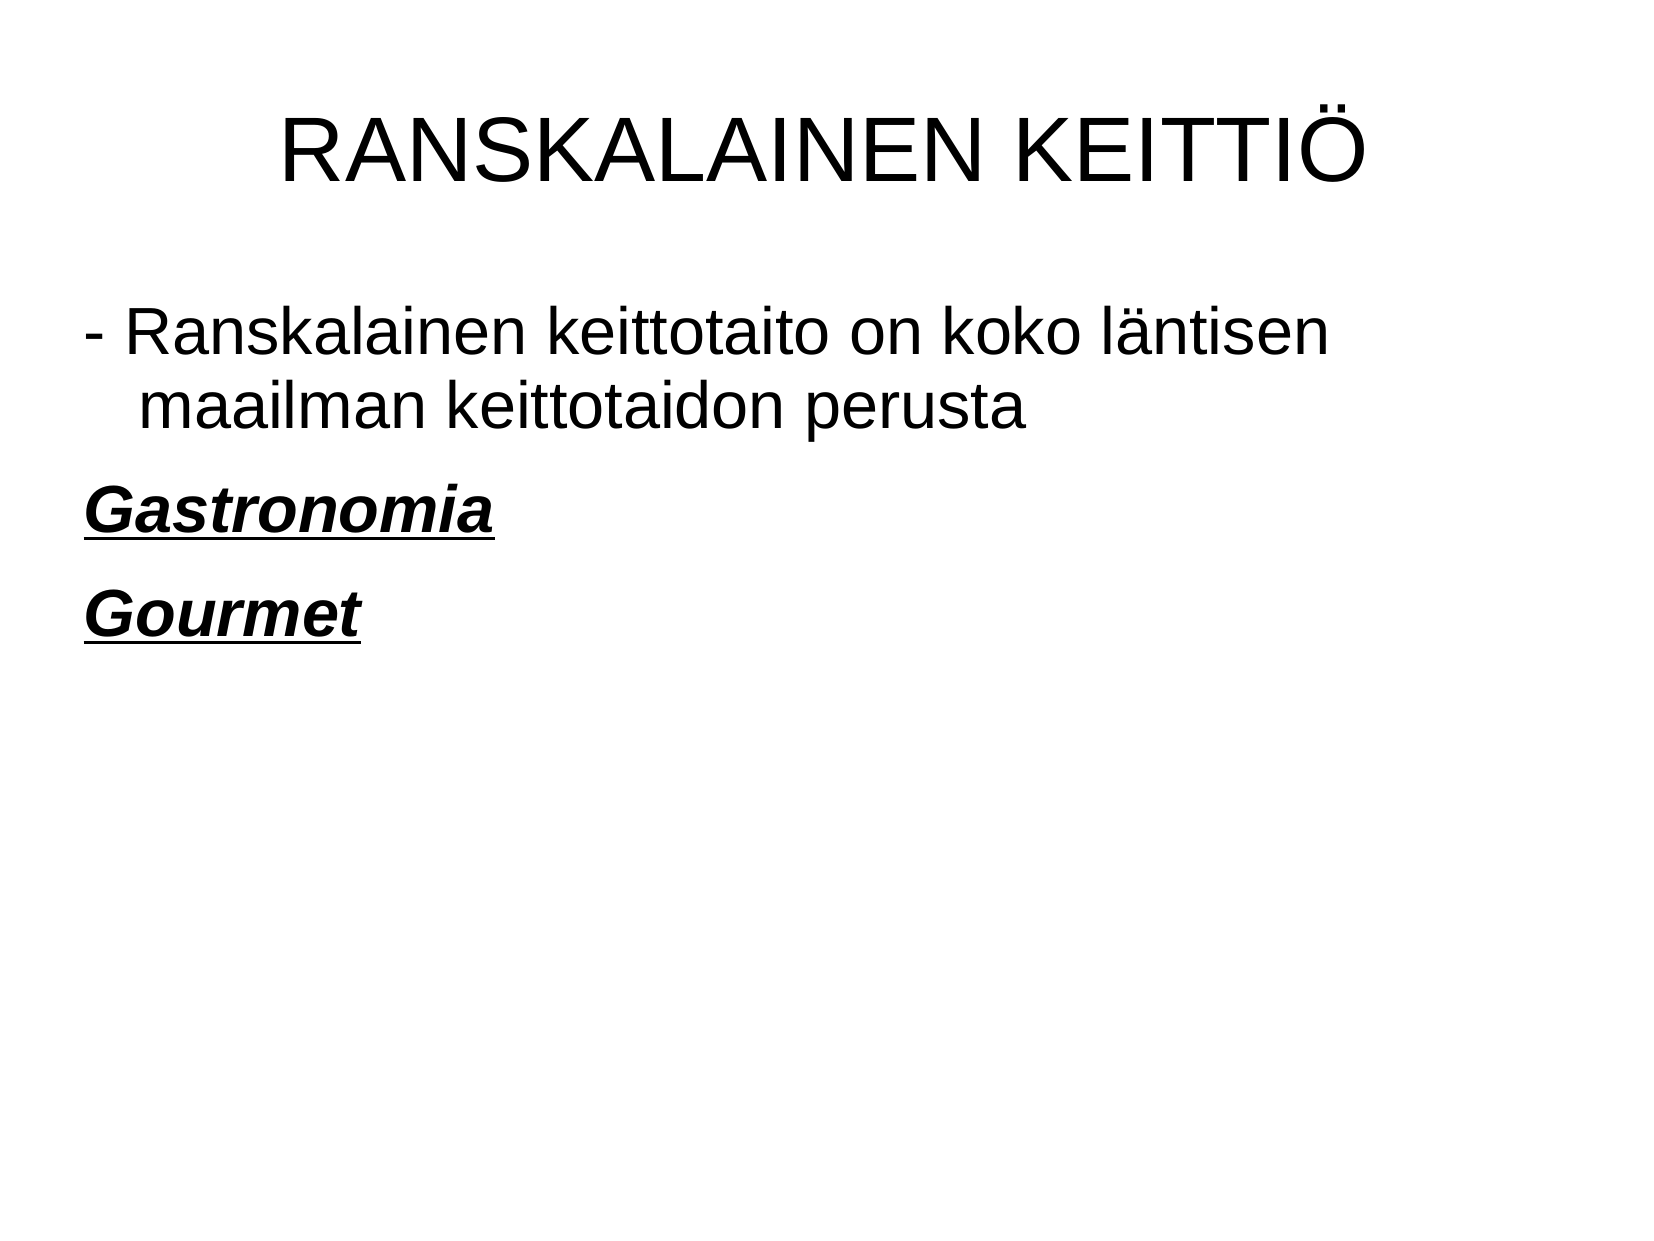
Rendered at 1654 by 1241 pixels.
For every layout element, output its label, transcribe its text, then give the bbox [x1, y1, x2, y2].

list - Ranskalainen keittotaito on koko läntisen maailman keittotaidon perusta Gastronomia Gourmet [82, 290, 1567, 1241]
title RANSKALAINEN KEITTIÖ [82, 48, 1567, 253]
